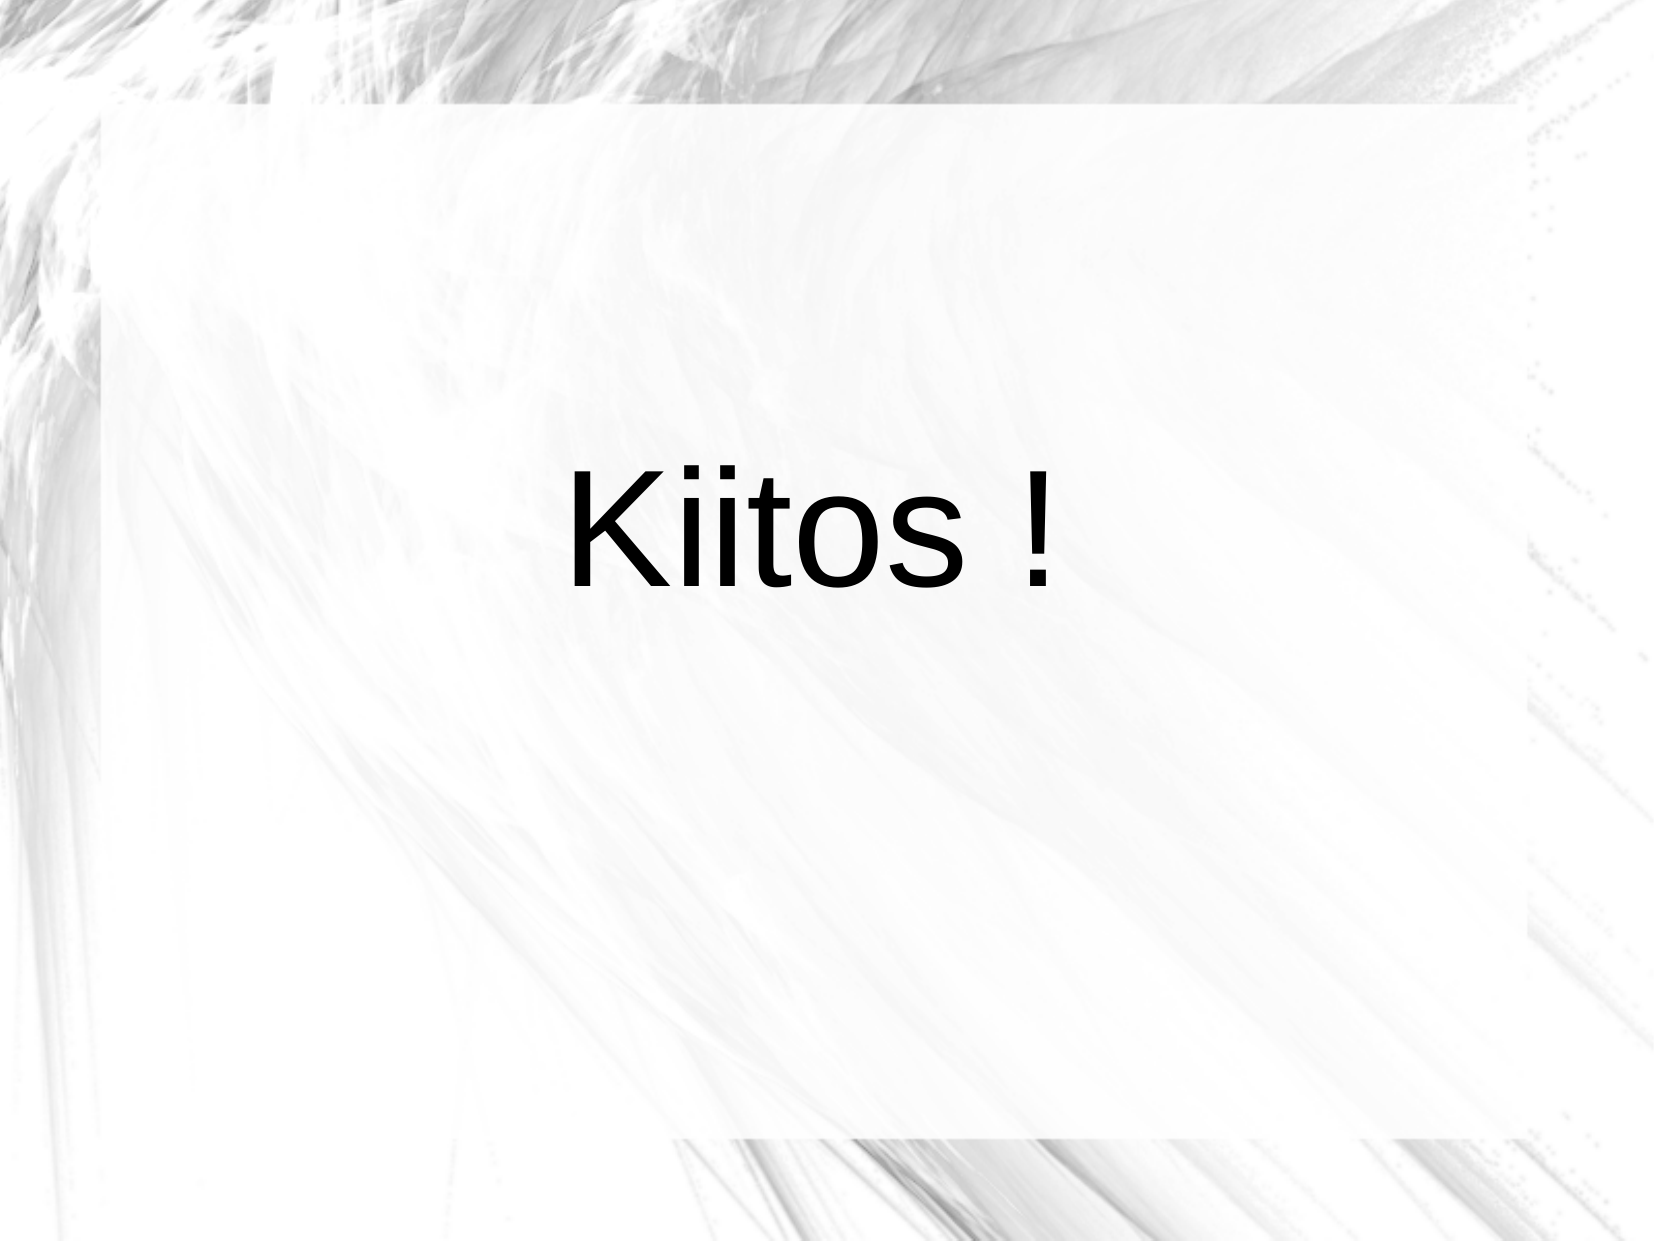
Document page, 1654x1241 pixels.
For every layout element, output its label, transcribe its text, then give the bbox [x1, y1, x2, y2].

subtitle Kiitos ! [118, 112, 1506, 945]
picture [0, 0, 1654, 1241]
